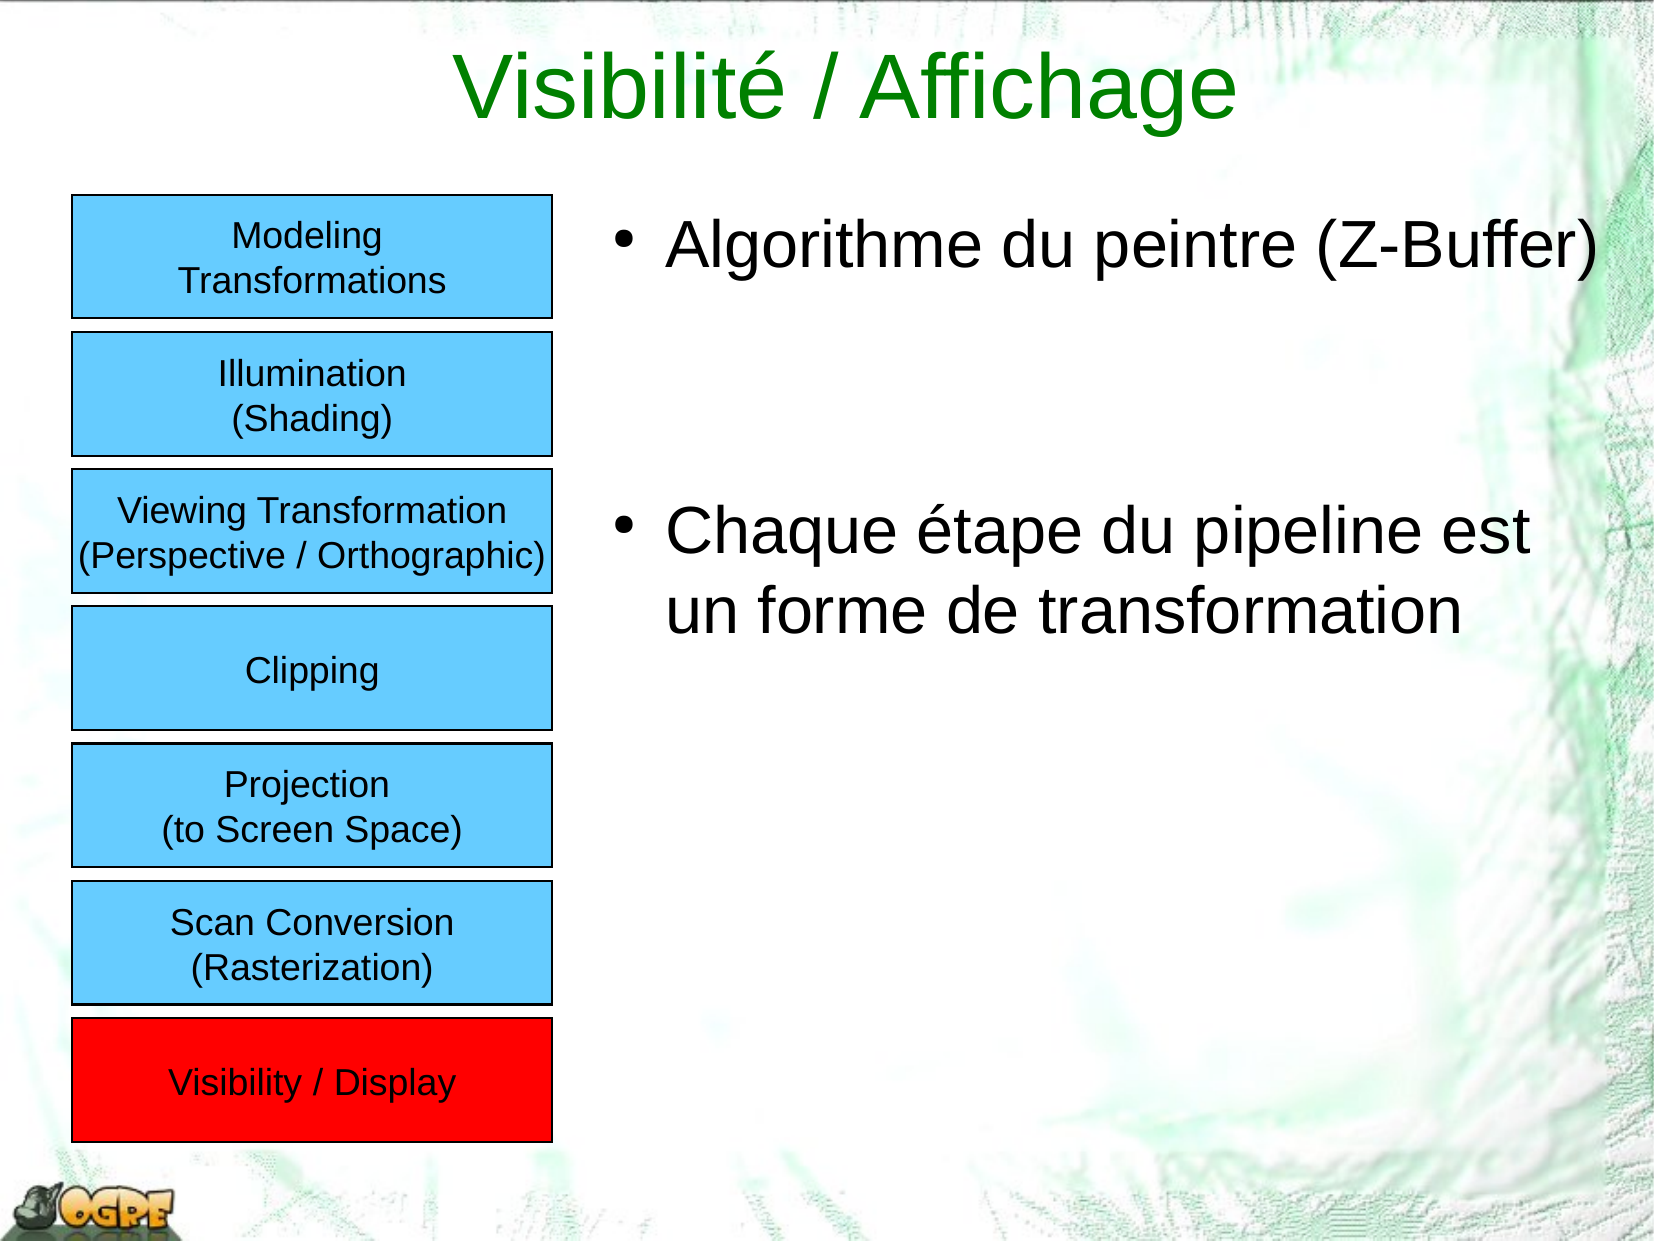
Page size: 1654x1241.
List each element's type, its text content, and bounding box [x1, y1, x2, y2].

text_box Clipping [72, 606, 553, 731]
text_box Projection (to Screen Space) [72, 743, 553, 868]
list Algorithme du peintre (Z-Buffer) Chaque étape du pipeline est un forme de transformation [579, 192, 1625, 1143]
text_box Visibility / Display [72, 1018, 553, 1143]
text_box Scan Conversion (Rasterization) [72, 880, 553, 1005]
text_box Modeling Transformations [72, 194, 553, 319]
picture [0, 0, 1654, 1241]
title Visibilité / Affichage [68, 0, 1625, 165]
text_box Illumination (Shading) [72, 331, 553, 456]
text_box Viewing Transformation (Perspective / Orthographic) [72, 469, 553, 593]
